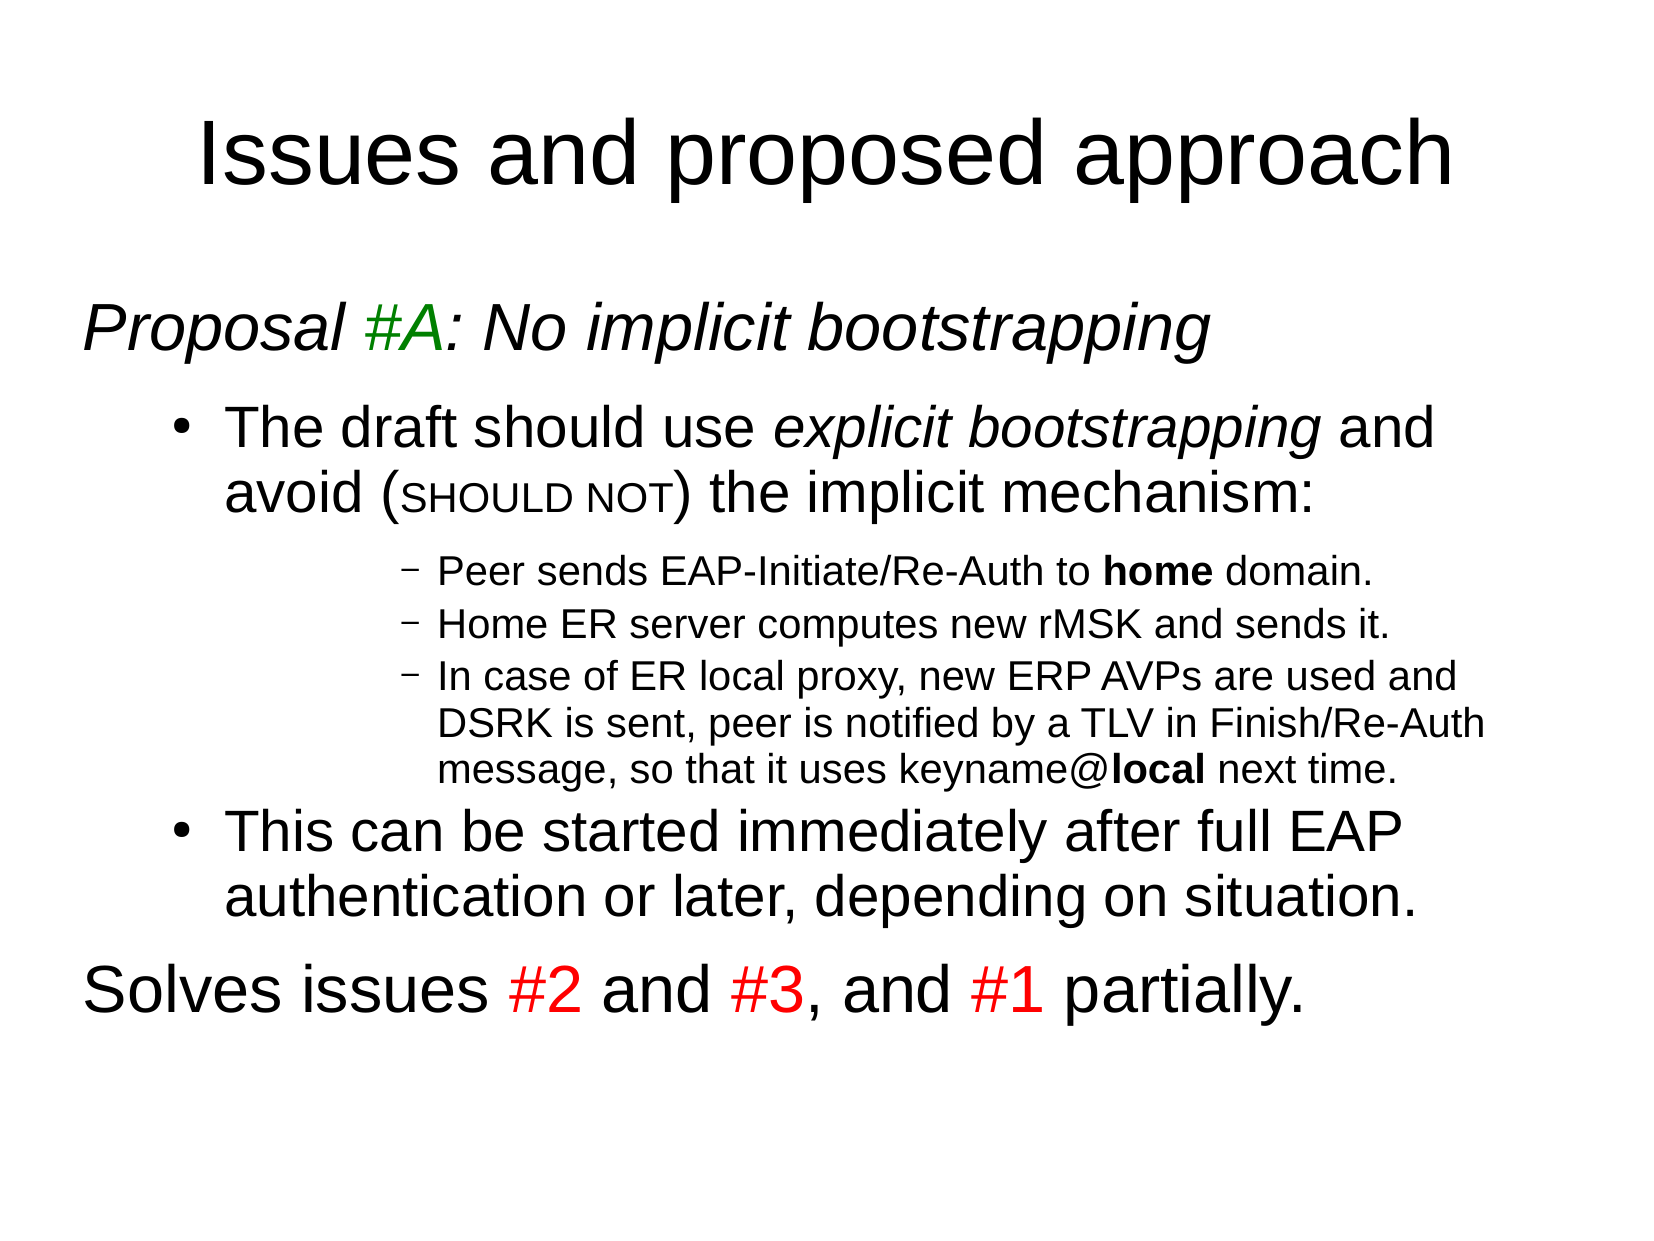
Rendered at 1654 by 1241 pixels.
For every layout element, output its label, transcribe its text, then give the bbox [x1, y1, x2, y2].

title Issues and proposed approach [82, 49, 1571, 257]
list Proposal #A: No implicit bootstrapping The draft should use explicit bootstrapping and avoid (SHOULD NOT) the implicit mechanism: Peer sends EAP-Initiate/Re-Auth to home domain. Home ER server computes new rMSK and sends it. In case of ER local proxy, new ERP AVPs are used and DSRK is sent, peer is notified by a TLV in Finish/Re-Auth message, so that it uses keyname@local next time. This can be started immediately after full EAP authentication or later, depending on situation. Solves issues #2 and #3, and #1 partially. [82, 290, 1571, 1094]
